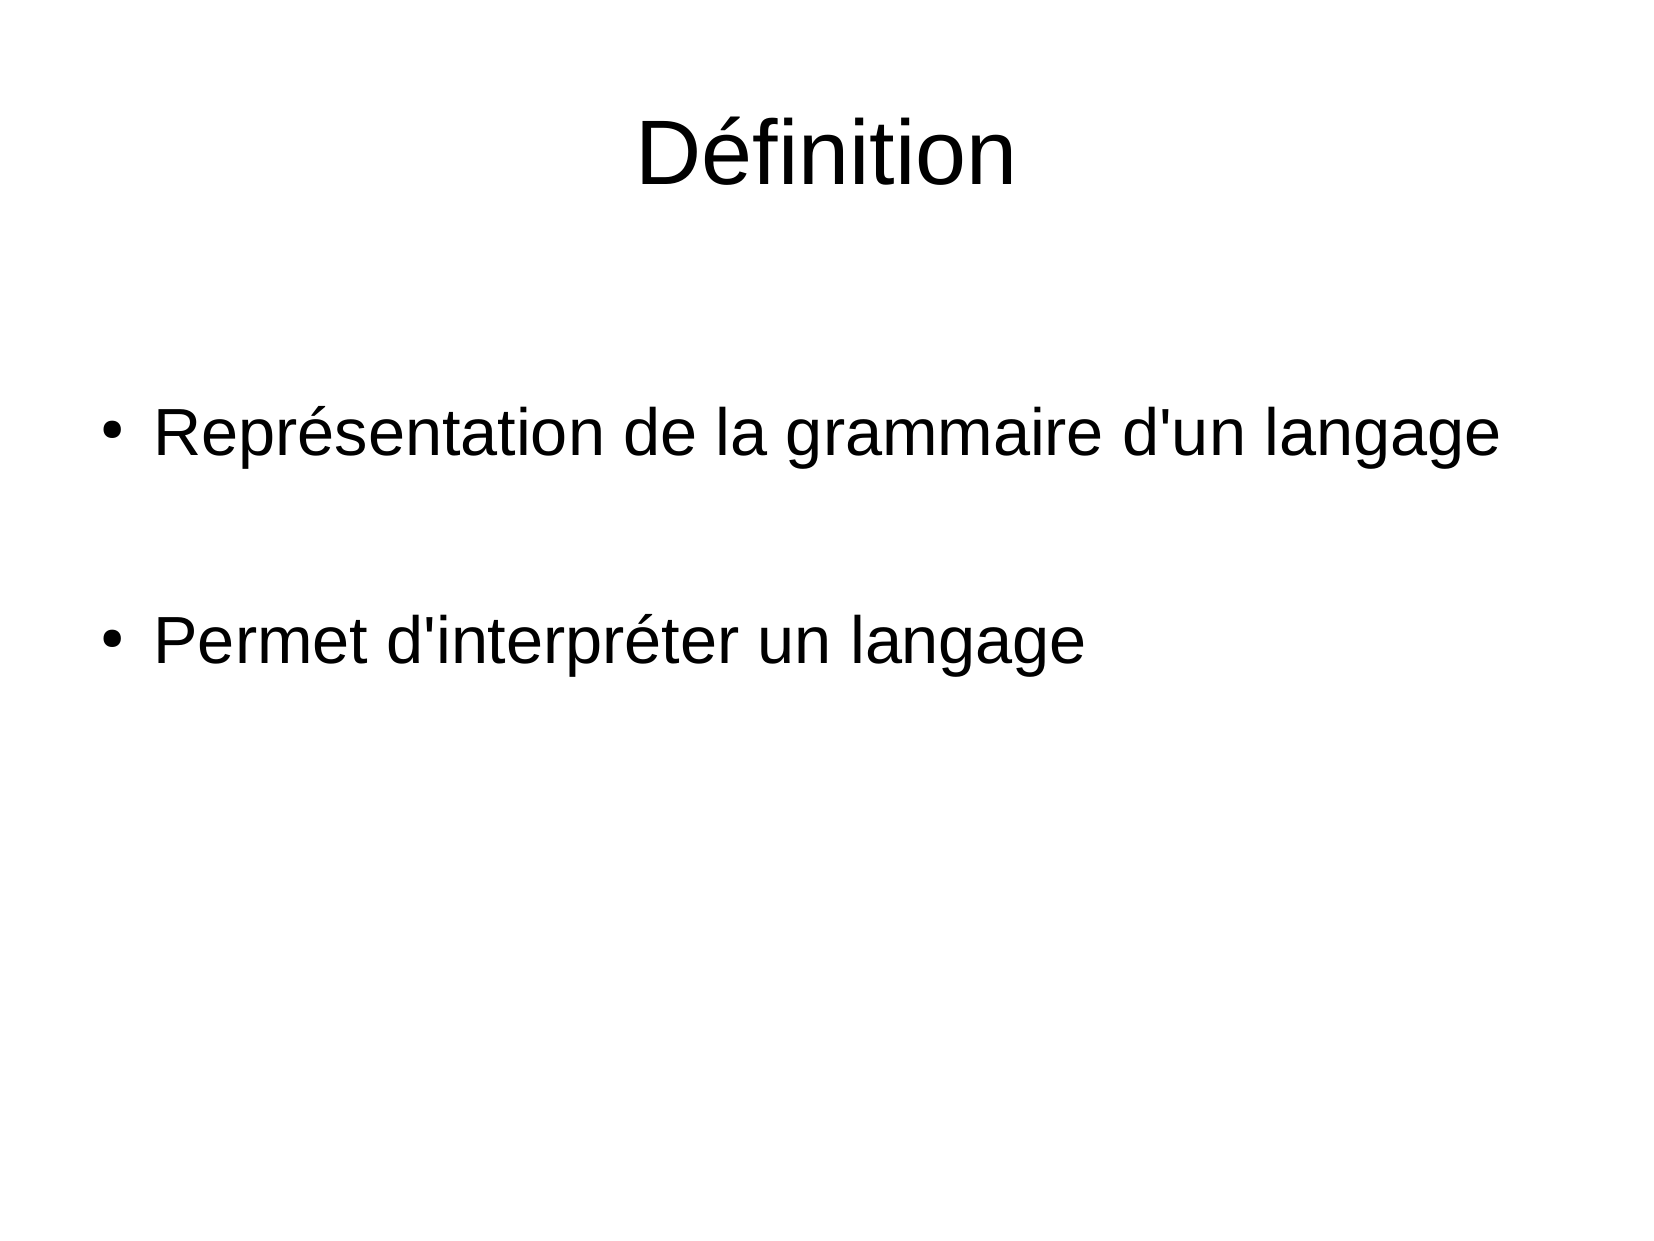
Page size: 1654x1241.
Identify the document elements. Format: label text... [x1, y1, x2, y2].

list Représentation de la grammaire d'un langage Permet d'interpréter un langage [82, 290, 1571, 1109]
title Définition [82, 49, 1571, 257]
